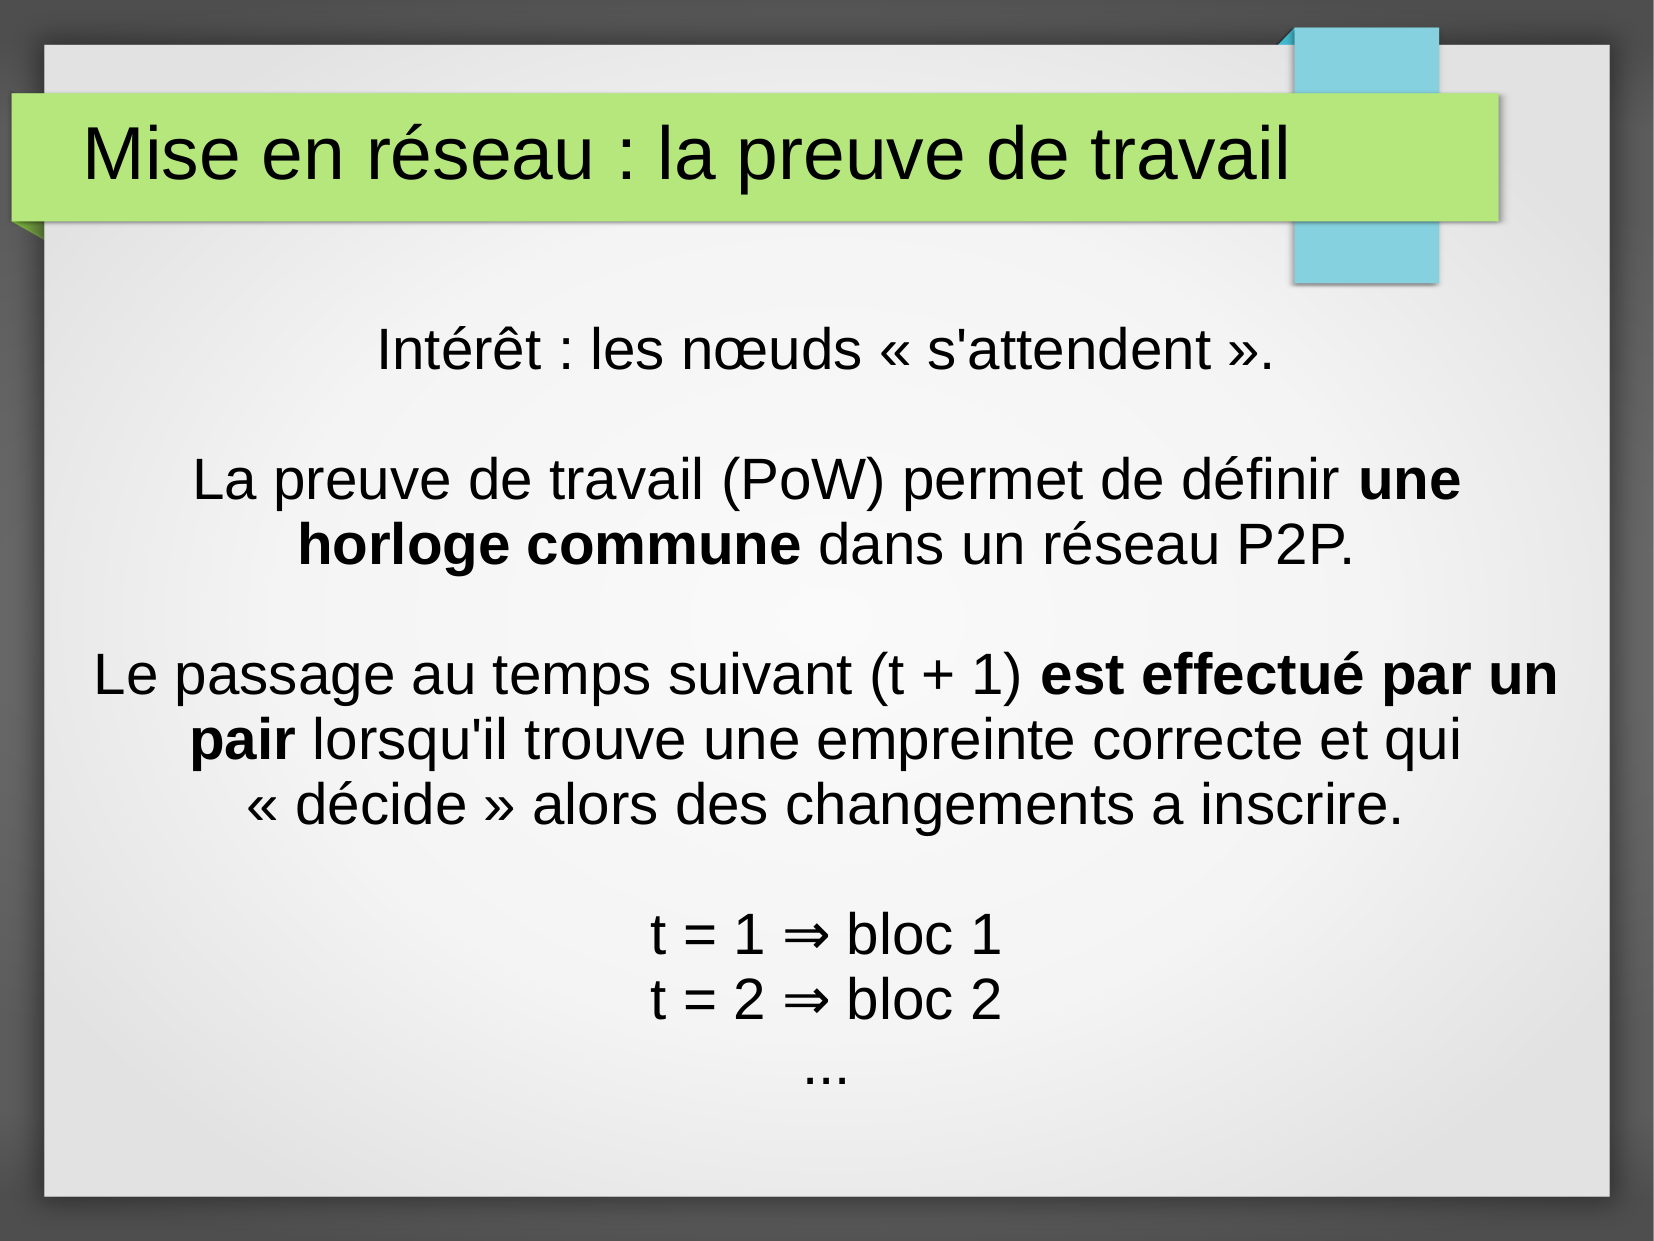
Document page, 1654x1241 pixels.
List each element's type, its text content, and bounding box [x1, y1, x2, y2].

picture [0, 0, 1654, 1241]
title Mise en réseau : la preuve de travail [82, 94, 1501, 213]
subtitle Intérêt : les nœuds « s'attendent ». La preuve de travail (PoW) permet de définir une horloge commune dans un réseau P2P. Le passage au temps suivant (t + 1) est effectué par un pair lorsqu'il trouve une empreinte correcte et qui « décide » alors des changements a inscrire. t = 1 ⇒ bloc 1 t = 2 ⇒ bloc 2 ... [82, 259, 1571, 1155]
